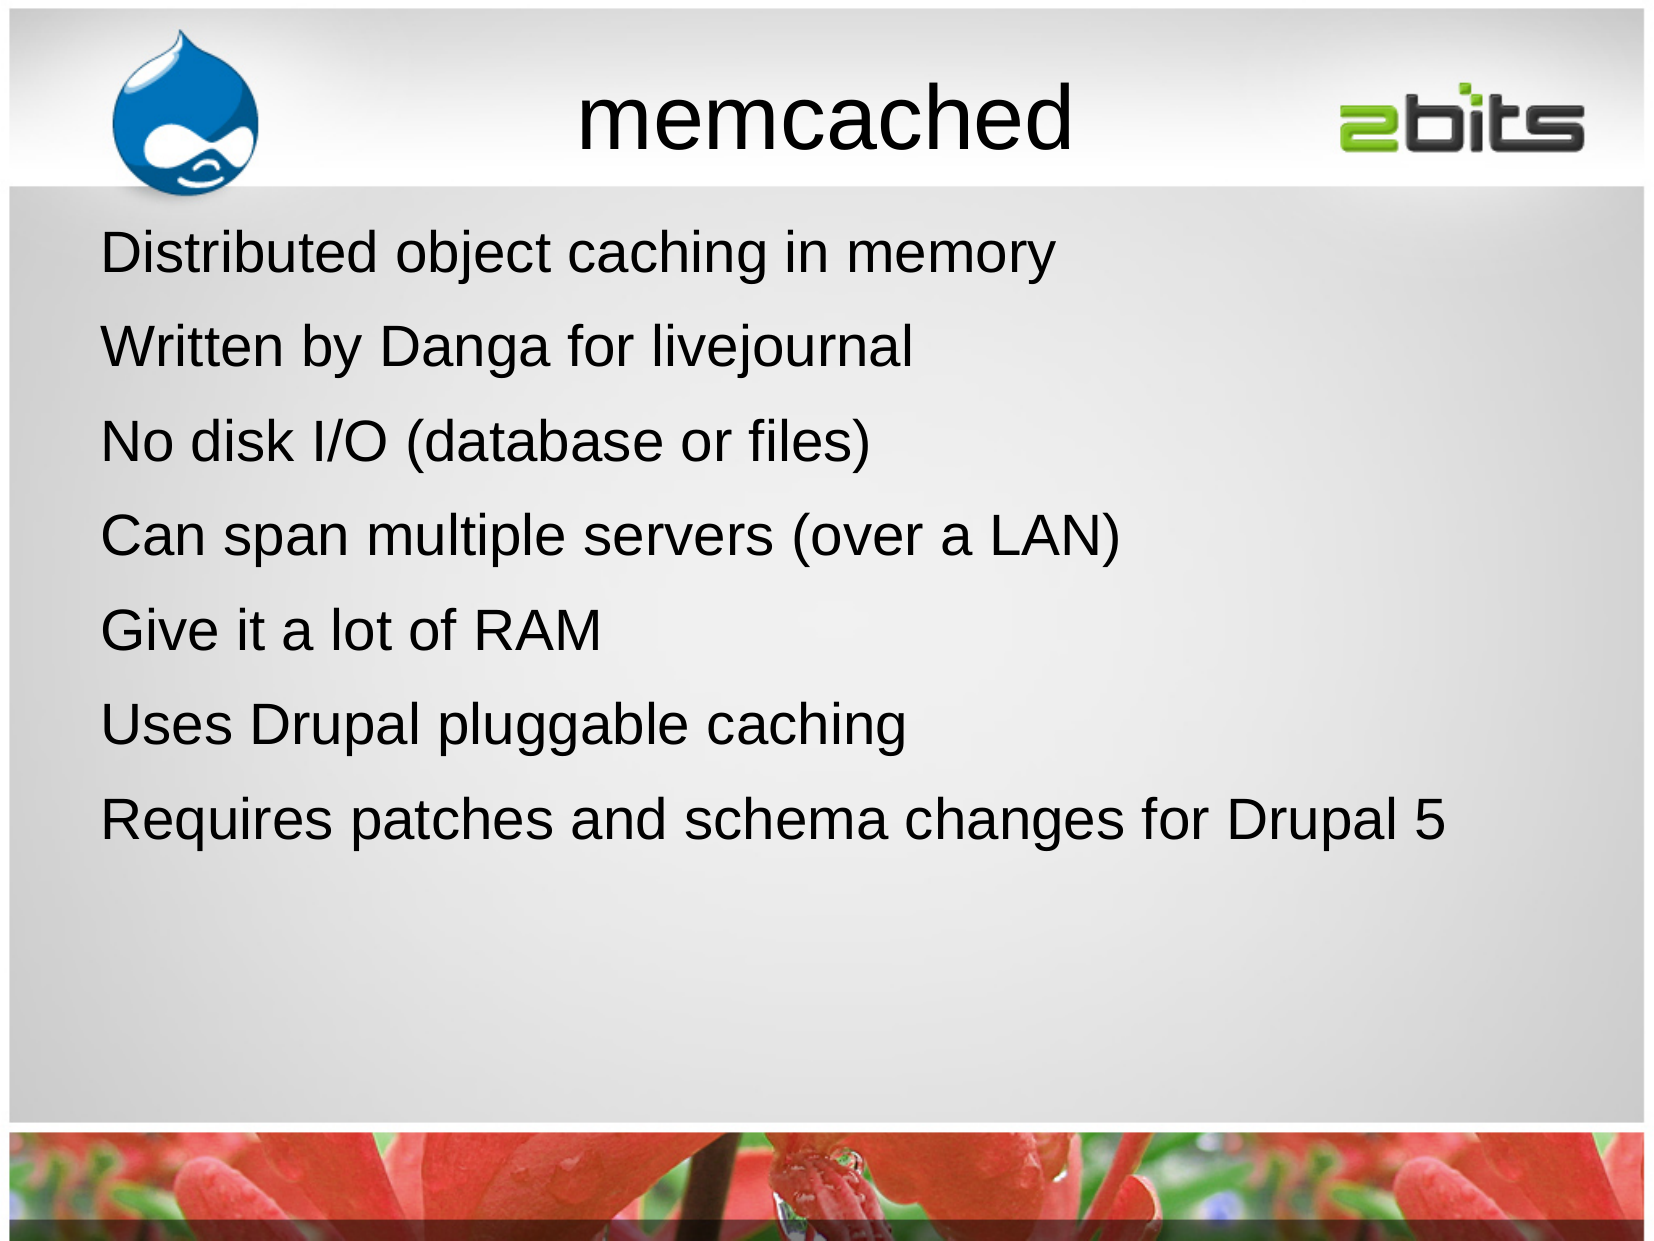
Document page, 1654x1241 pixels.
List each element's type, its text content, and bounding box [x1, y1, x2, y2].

picture [0, 0, 1654, 1241]
title memcached [82, 21, 1571, 214]
list Distributed object caching in memory Written by Danga for livejournal No disk I/O (database or files) Can span multiple servers (over a LAN) Give it a lot of RAM Uses Drupal pluggable caching Requires patches and schema changes for Drupal 5 [82, 219, 1571, 1024]
